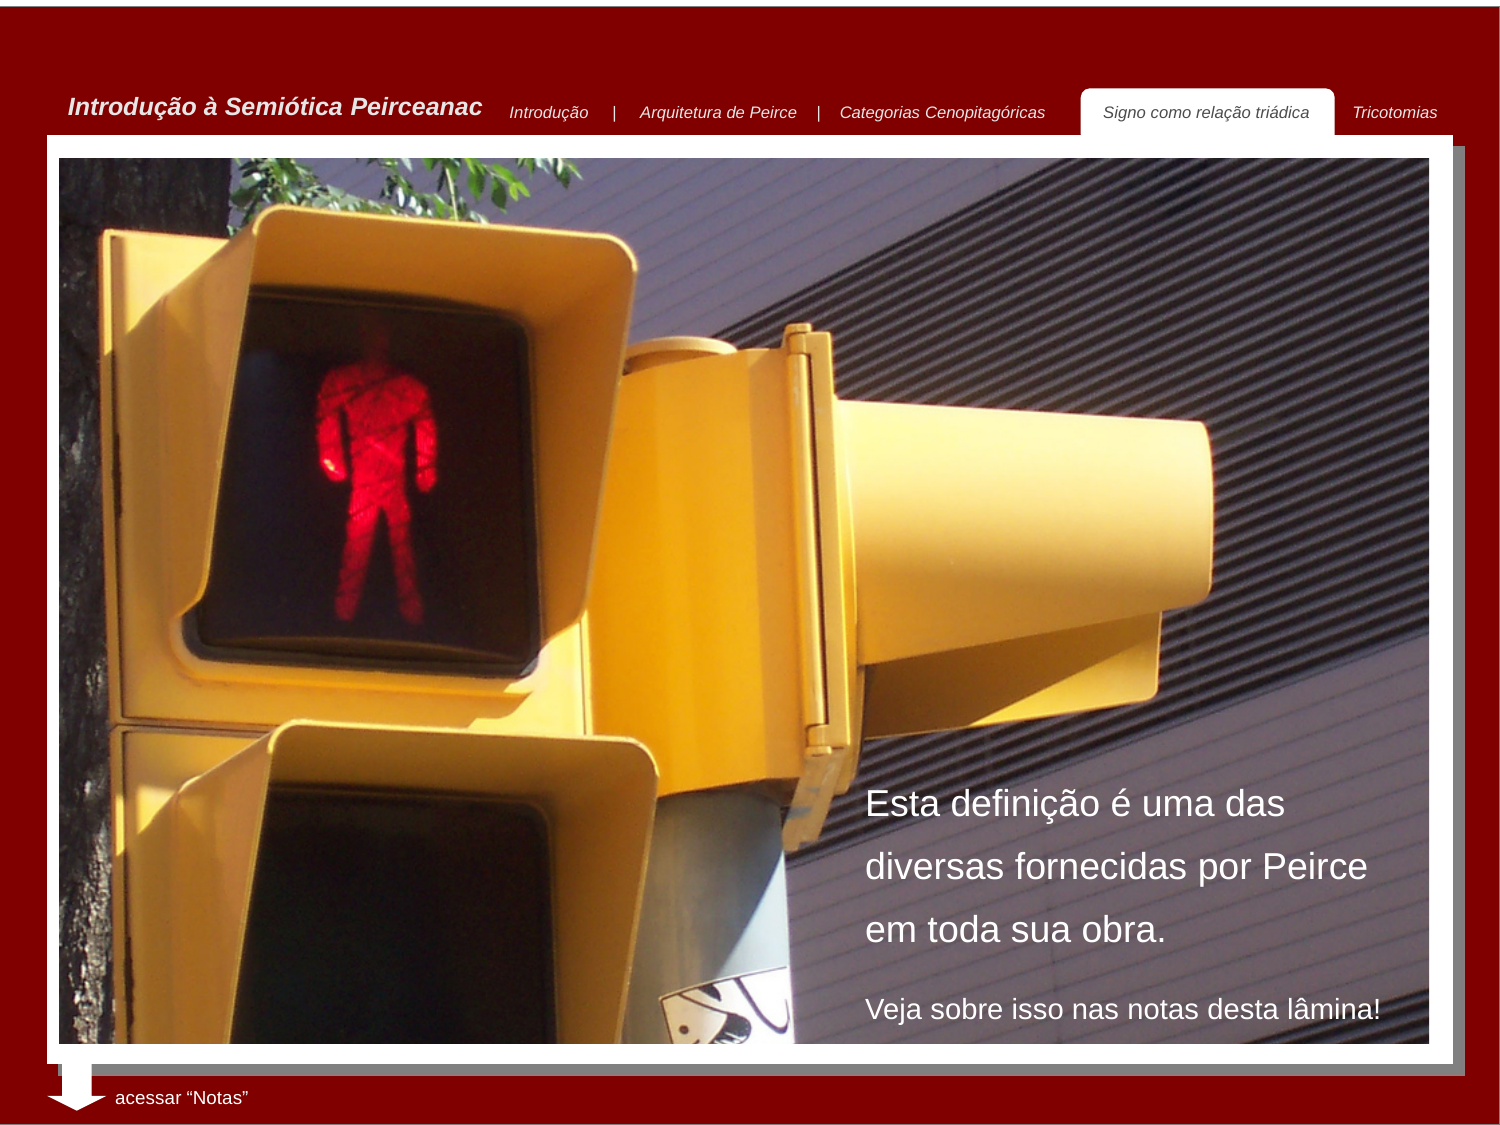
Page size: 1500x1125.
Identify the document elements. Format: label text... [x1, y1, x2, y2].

text_box acessar “Notas” [100, 1080, 278, 1117]
picture [59, 158, 1430, 1044]
text_box [47, 1051, 100, 1111]
text_box Esta definição é uma das diversas fornecidas por Peirce em toda sua obra. Veja sobre isso nas notas desta lâmina! [850, 754, 1418, 1118]
